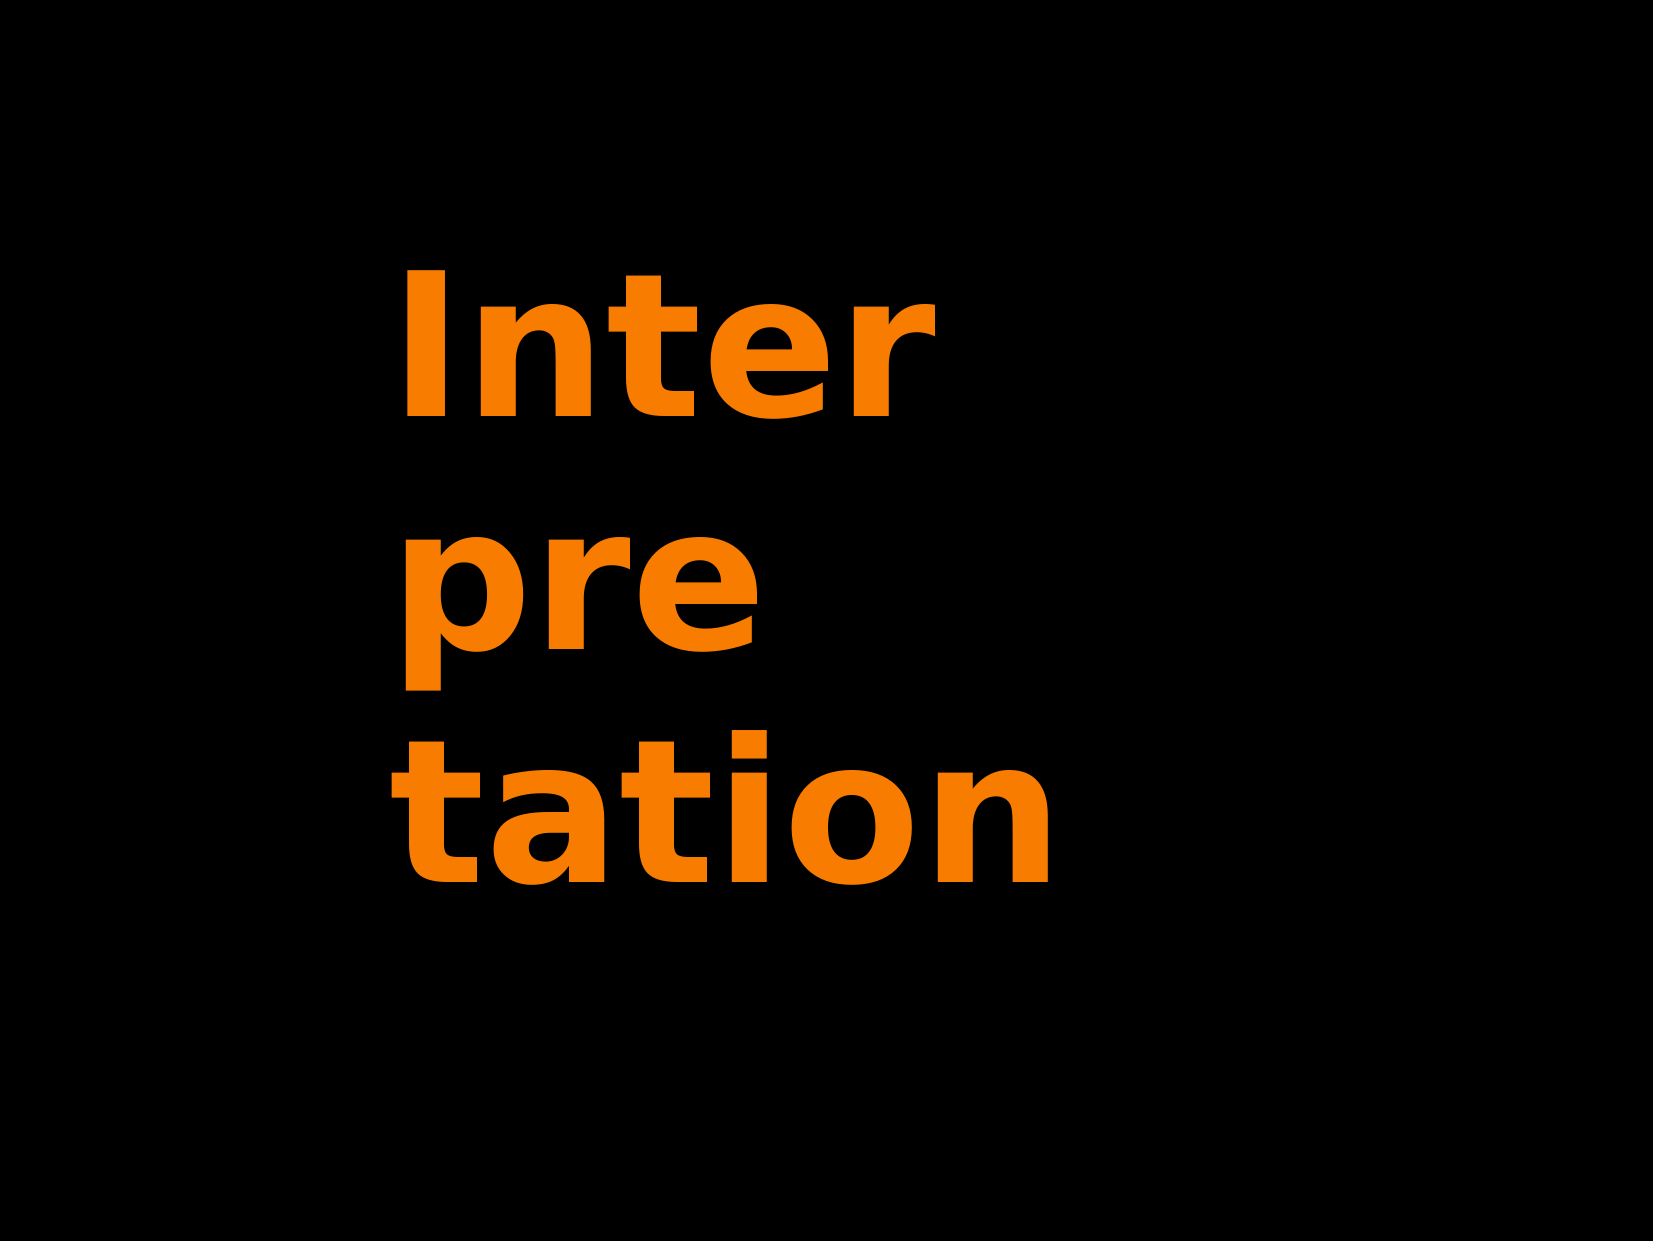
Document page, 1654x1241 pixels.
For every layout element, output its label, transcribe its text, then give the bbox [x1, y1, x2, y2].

text_box Inter pre tation [375, 223, 1276, 938]
